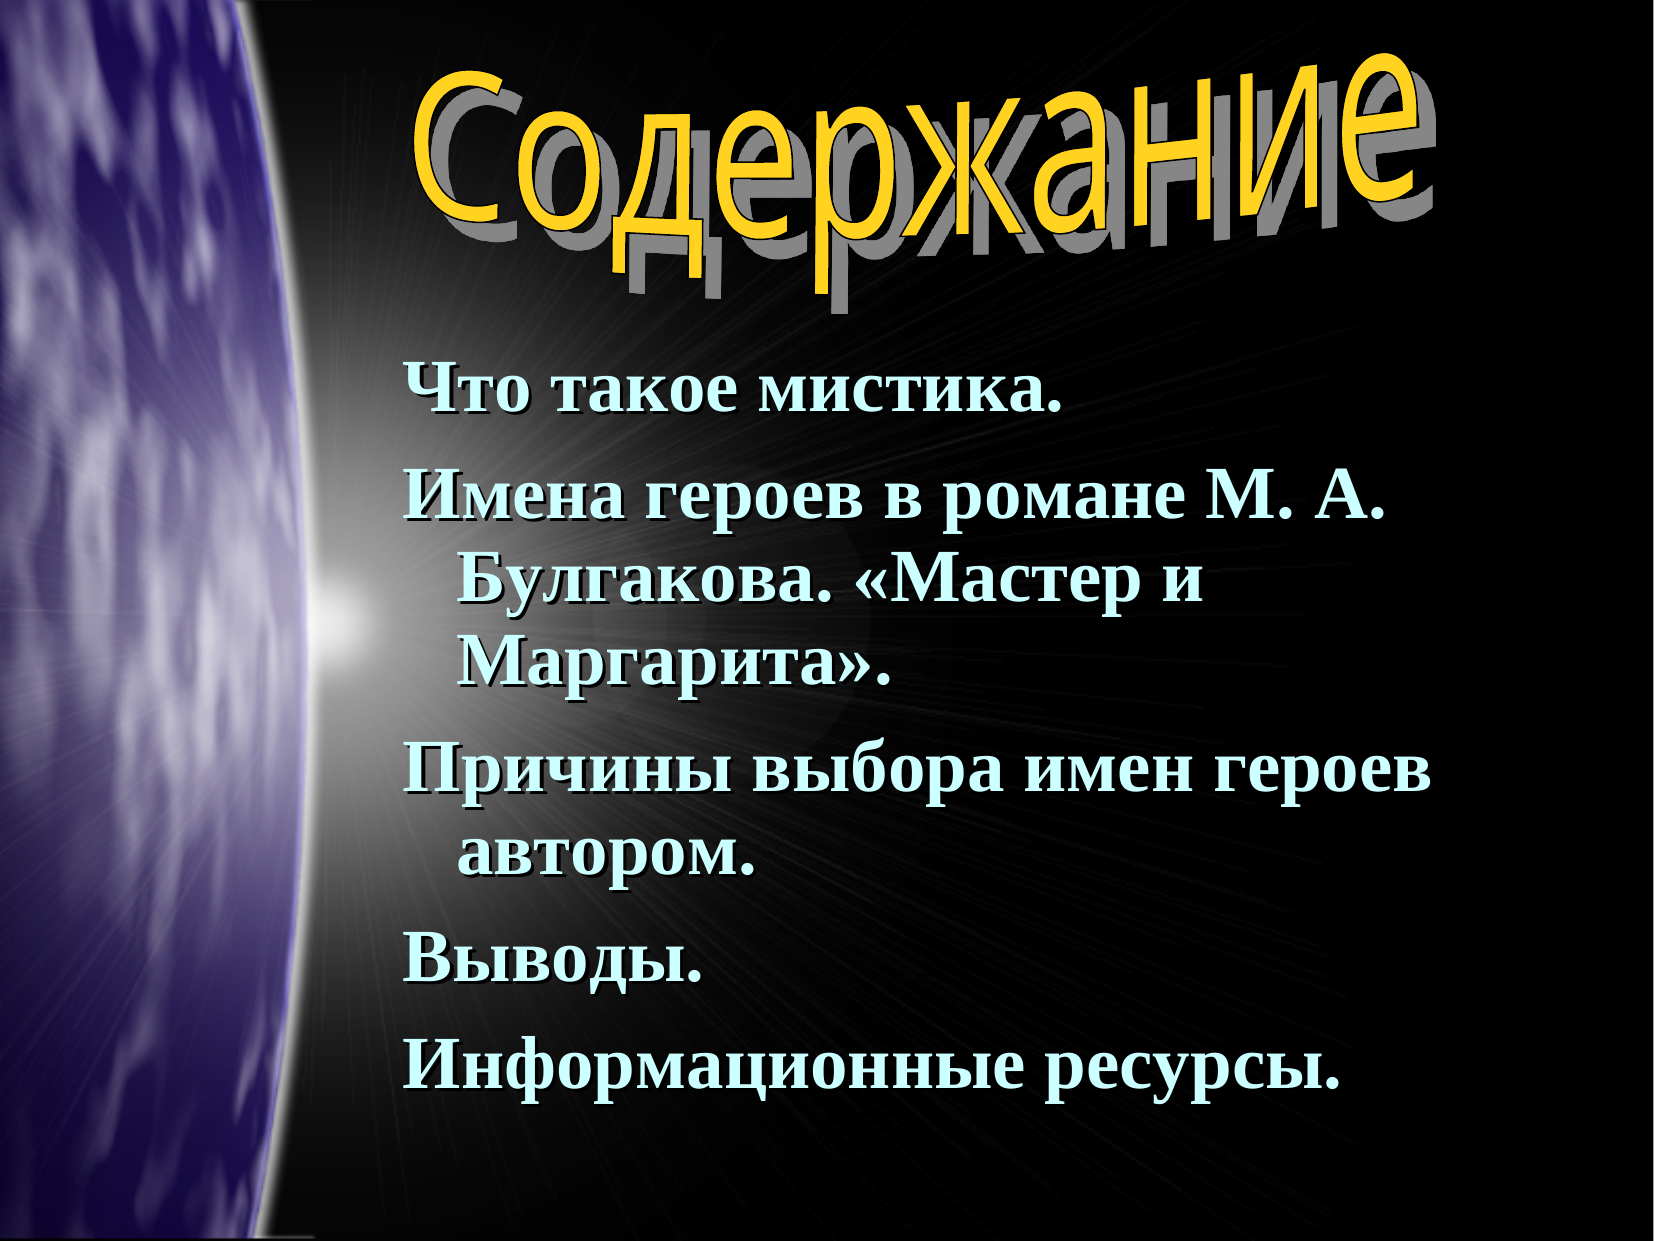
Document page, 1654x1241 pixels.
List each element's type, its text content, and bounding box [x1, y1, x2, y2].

text_box Содержание [413, 69, 504, 223]
text_box Содержание [1341, 52, 1418, 202]
text_box Содержание [715, 109, 793, 240]
text_box Содержание [1033, 90, 1106, 234]
picture [0, 0, 1654, 1241]
text_box Содержание [900, 96, 1025, 237]
text_box Содержание [611, 113, 703, 279]
list Что такое мистика. Имена героев в романе М. А. Булгакова. «Мастер и Маргарита». Причины выбора имен героев автором. Выводы. Информационные ресурсы. [385, 344, 1534, 1127]
text_box Содержание [1133, 77, 1212, 228]
text_box Содержание [517, 110, 601, 232]
text_box Содержание [1239, 63, 1318, 217]
text_box Содержание [814, 105, 895, 295]
